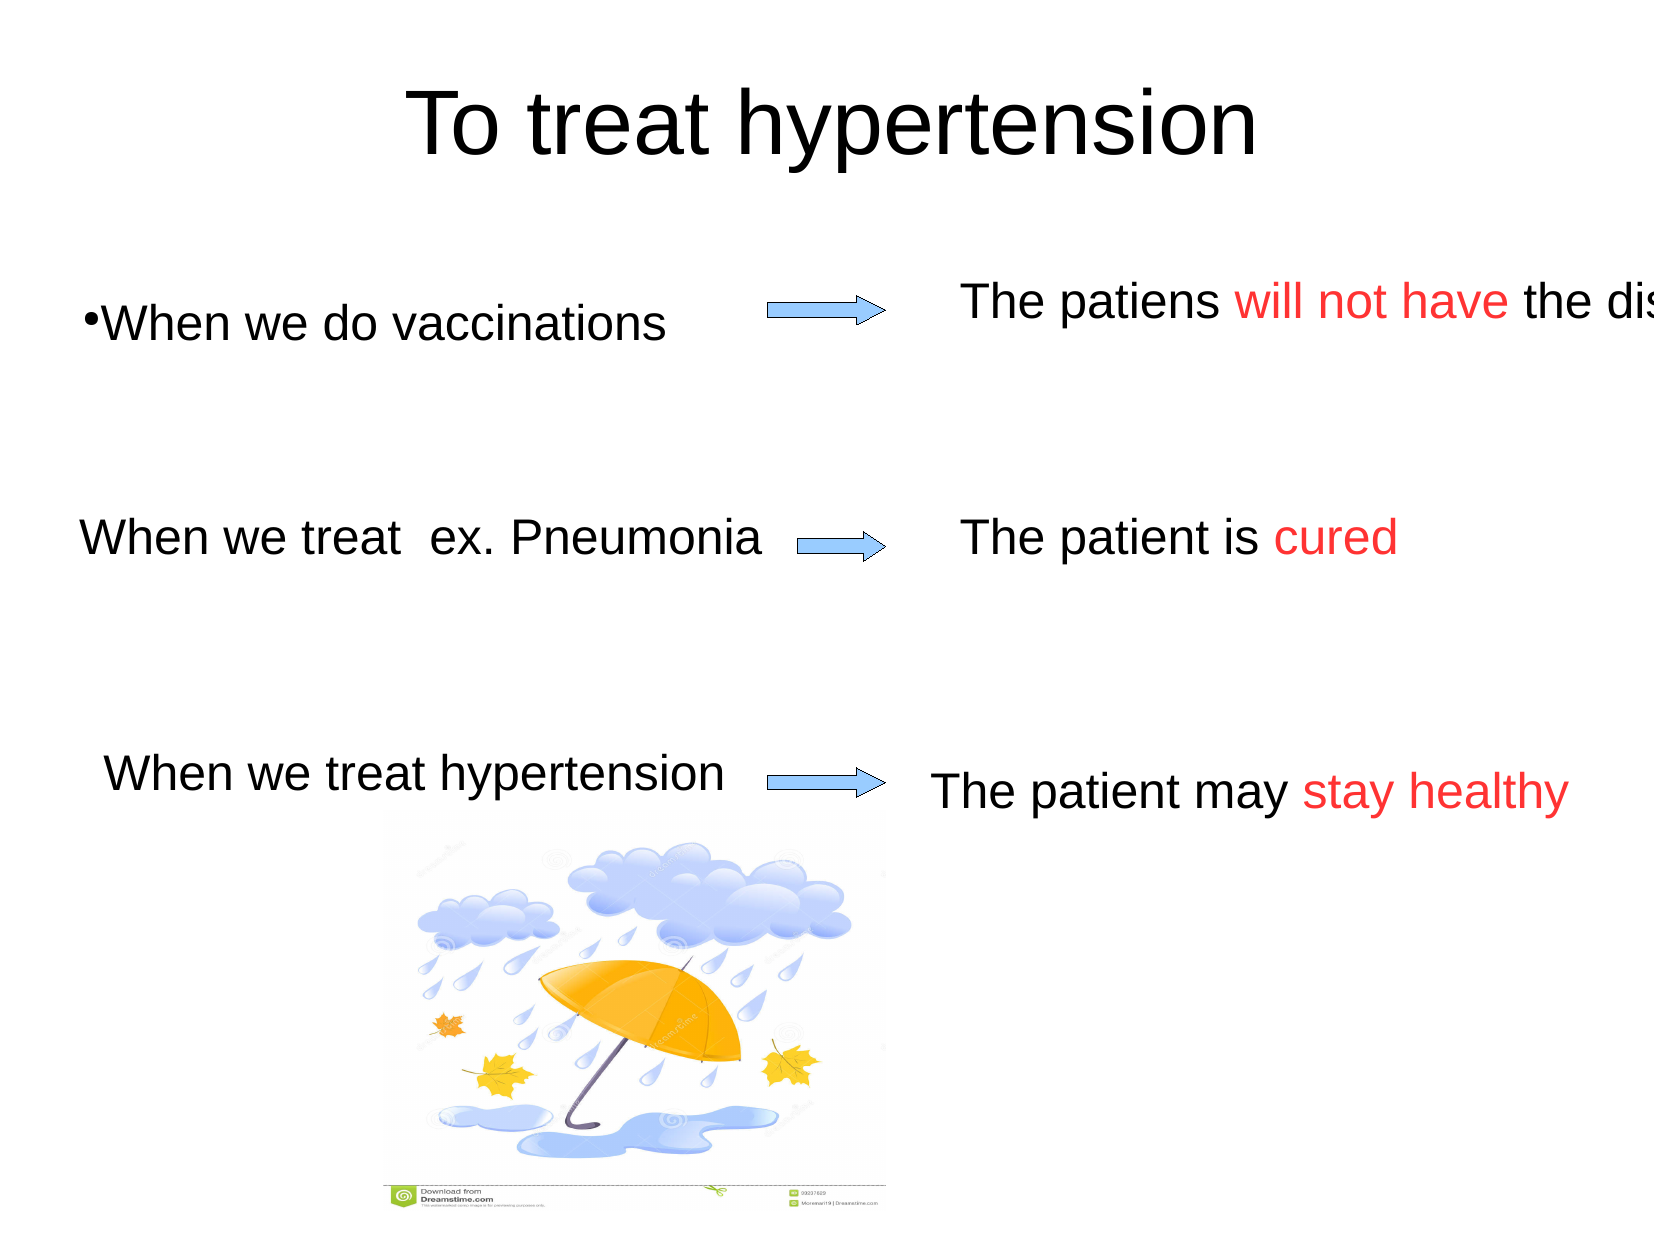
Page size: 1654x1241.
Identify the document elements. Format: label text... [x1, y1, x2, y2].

text_box [767, 295, 886, 325]
text_box The patiens will not have the disease [944, 265, 1618, 393]
text_box When we treat ex. Pneumonia [64, 501, 886, 573]
text_box [767, 767, 886, 798]
text_box The patient is cured [944, 501, 1414, 573]
title To treat hypertension [88, 29, 1577, 207]
text_box The patient may stay healthy [915, 756, 1585, 827]
text_box [797, 531, 886, 562]
text_box When we treat hypertension [88, 738, 741, 809]
list When we do vaccinations [82, 290, 1571, 1010]
picture [383, 810, 886, 1211]
